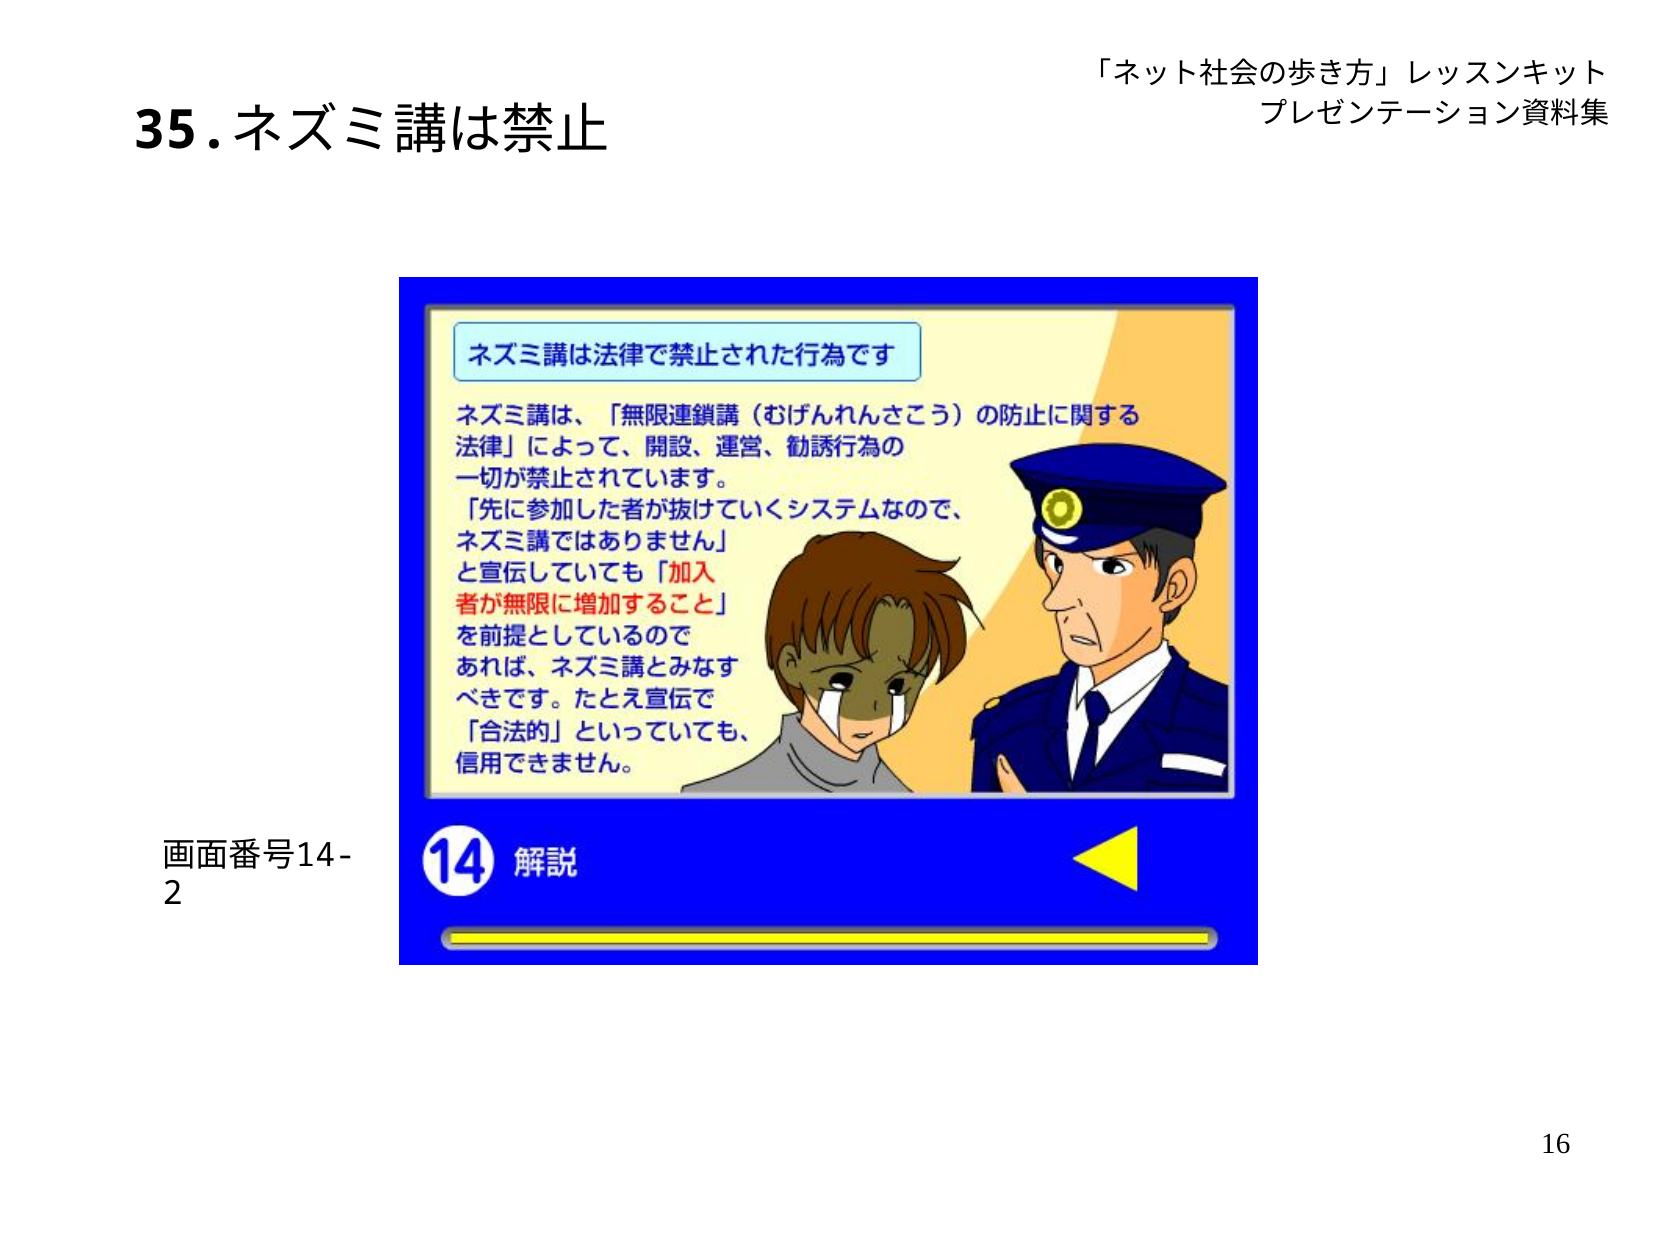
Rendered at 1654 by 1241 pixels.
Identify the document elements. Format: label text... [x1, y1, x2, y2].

text_box 「ネット社会の歩き方」レッスンキット プレゼンテーション資料集 [1062, 44, 1625, 139]
picture [399, 277, 1258, 965]
text_box 35.ネズミ講は禁止 [118, 88, 1241, 169]
text_box 画面番号14-2 [147, 826, 384, 920]
